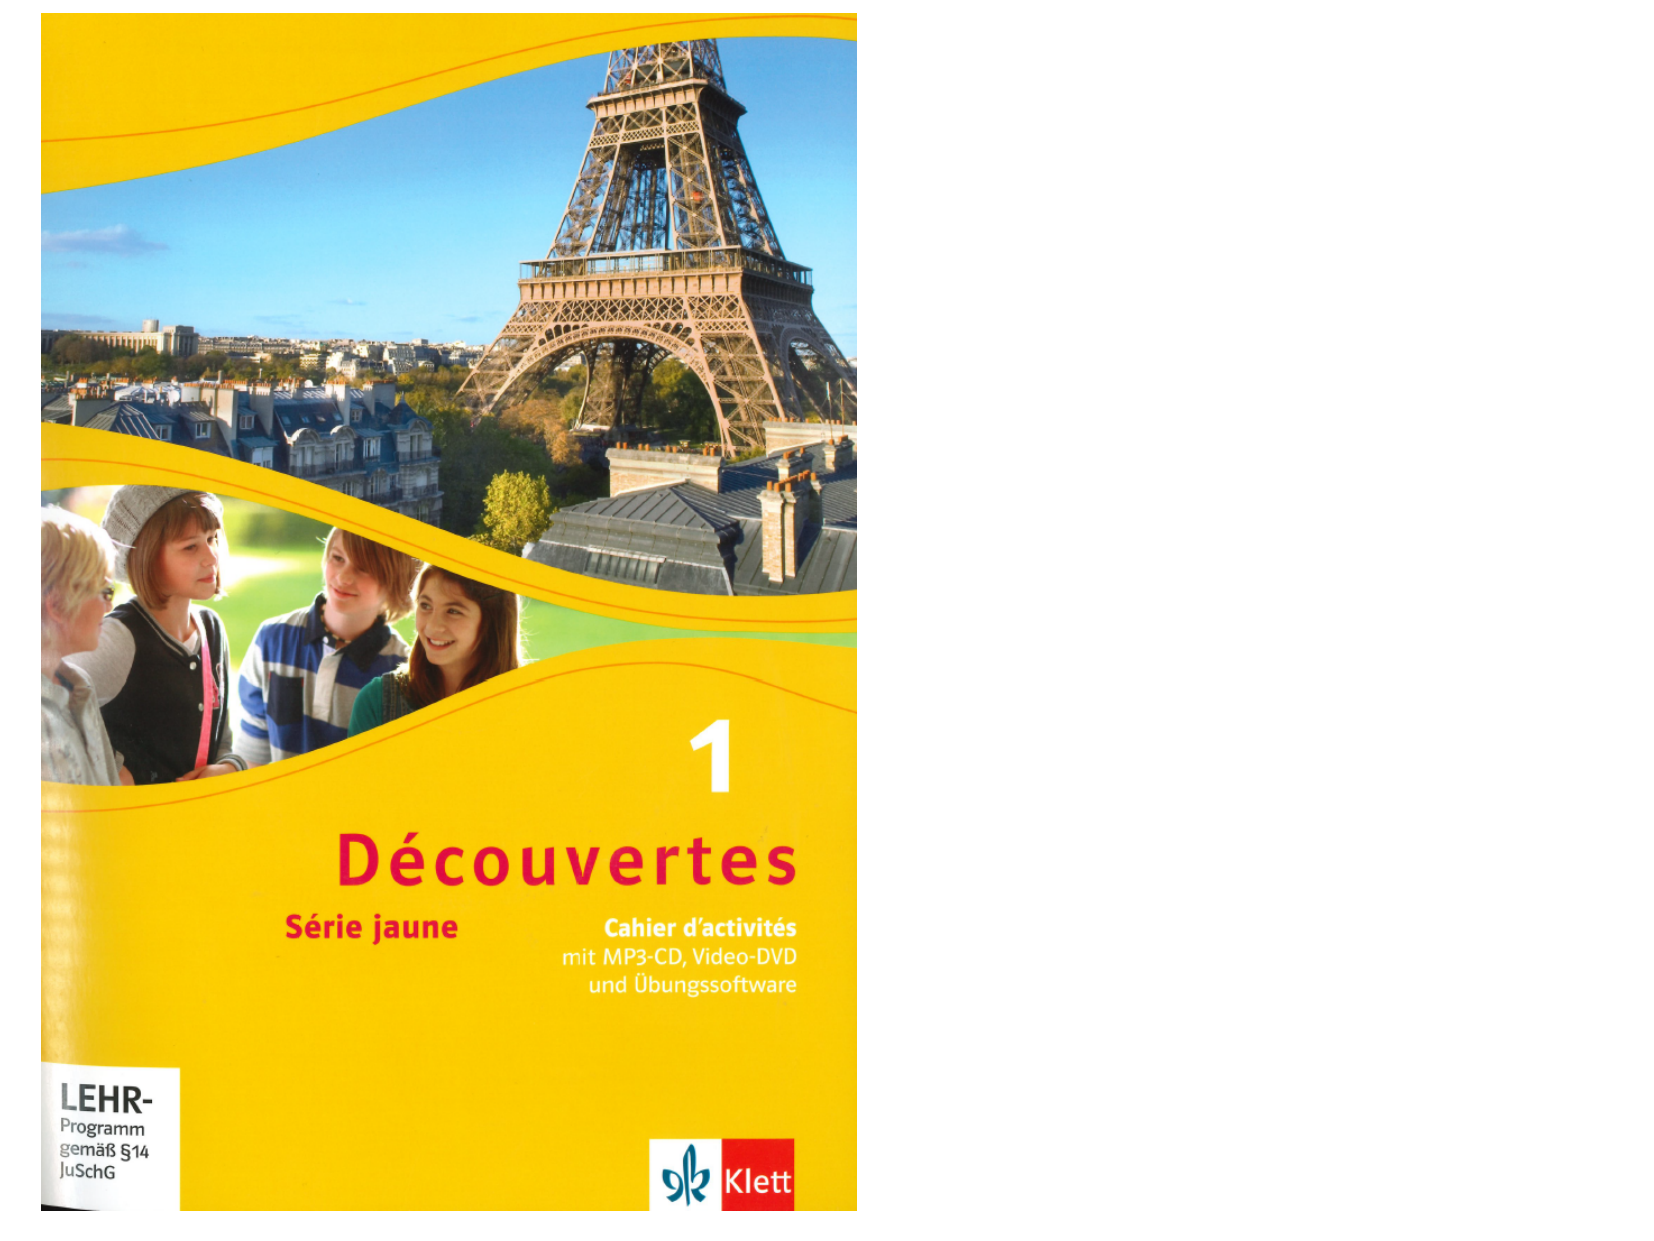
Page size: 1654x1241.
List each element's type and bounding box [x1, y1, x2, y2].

picture [41, 13, 857, 1211]
